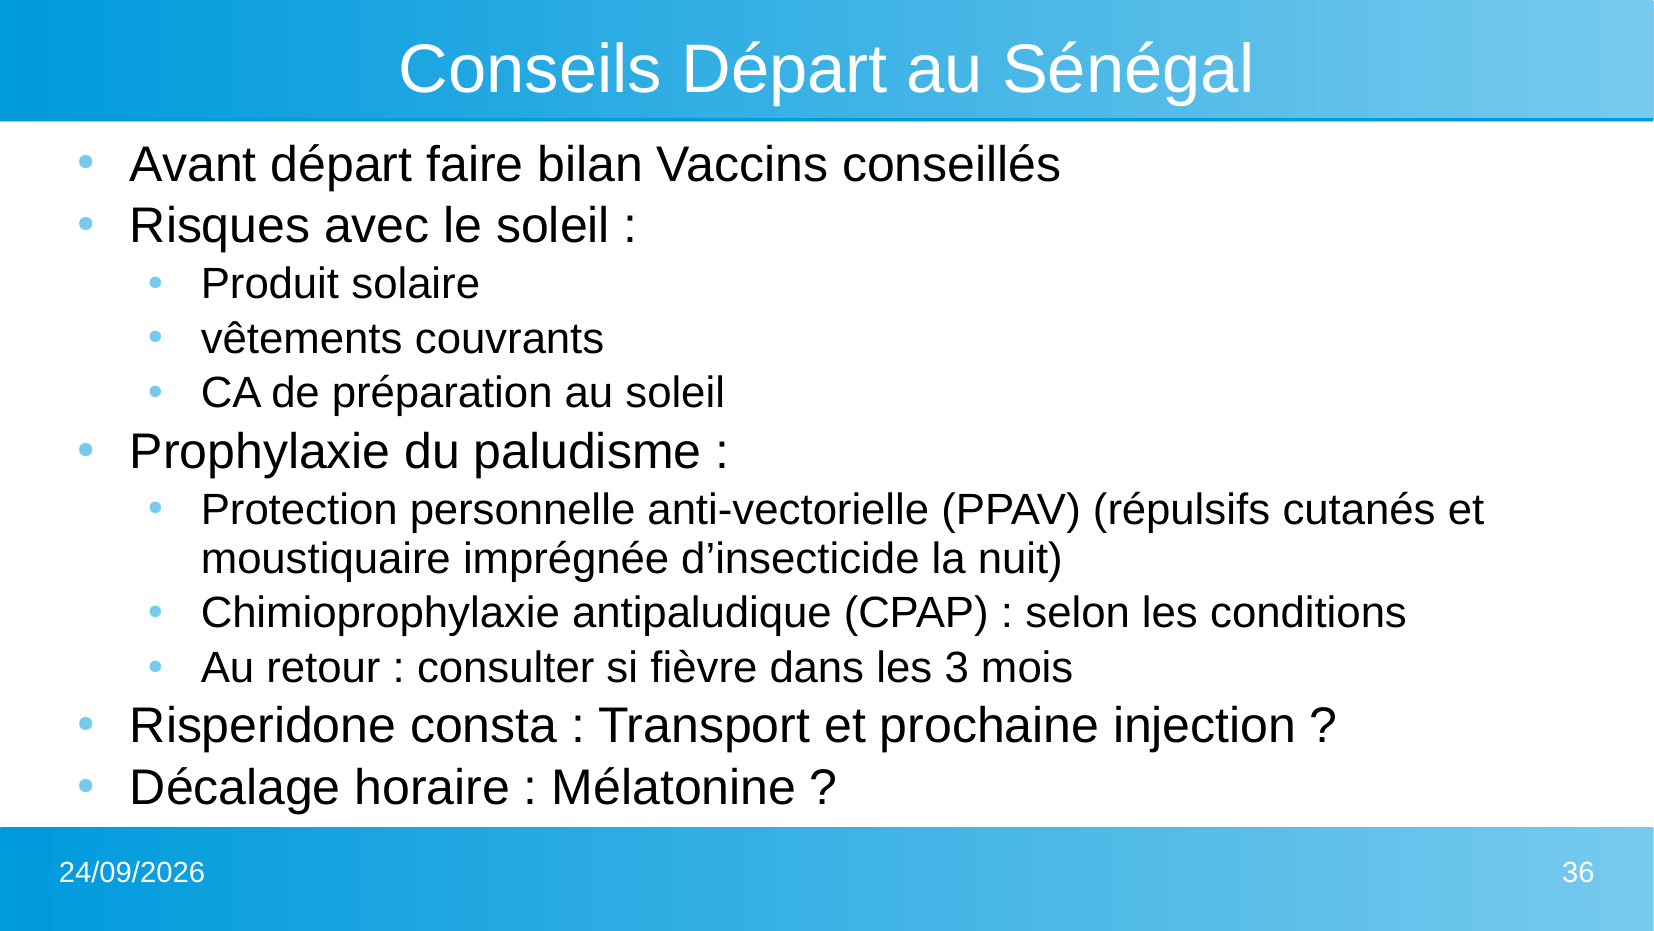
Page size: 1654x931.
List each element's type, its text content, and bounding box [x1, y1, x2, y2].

list Avant départ faire bilan Vaccins conseillés Risques avec le soleil : Produit solaire vêtements couvrants CA de préparation au soleil Prophylaxie du paludisme : Protection personnelle anti-vectorielle (PPAV) (répulsifs cutanés et moustiquaire imprégnée d’insecticide la nuit) Chimioprophylaxie antipaludique (CPAP) : selon les conditions Au retour : consulter si fièvre dans les 3 mois Risperidone consta : Transport et prochaine injection ? Décalage horaire : Mélatonine ? [59, 135, 1595, 727]
title Conseils Départ au Sénégal [59, 29, 1595, 108]
